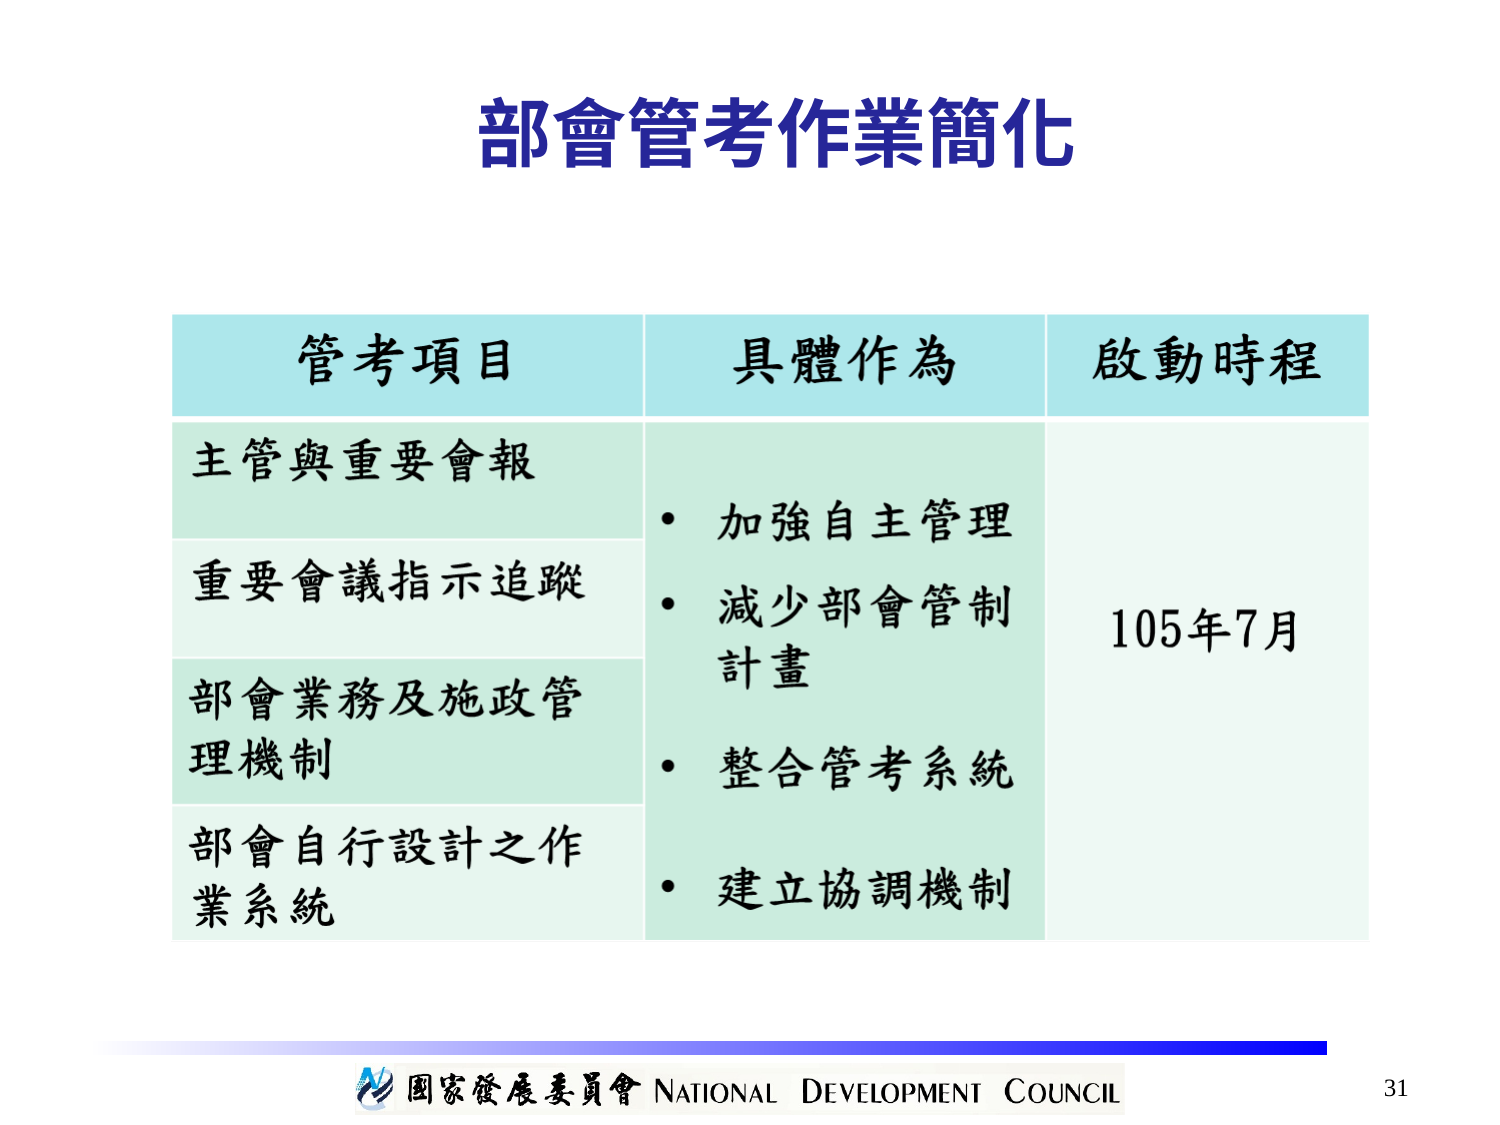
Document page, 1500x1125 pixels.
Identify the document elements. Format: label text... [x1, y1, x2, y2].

picture [171, 304, 1370, 964]
title 部會管考作業簡化 [63, 79, 1489, 196]
text_box [1368, 1063, 1485, 1100]
